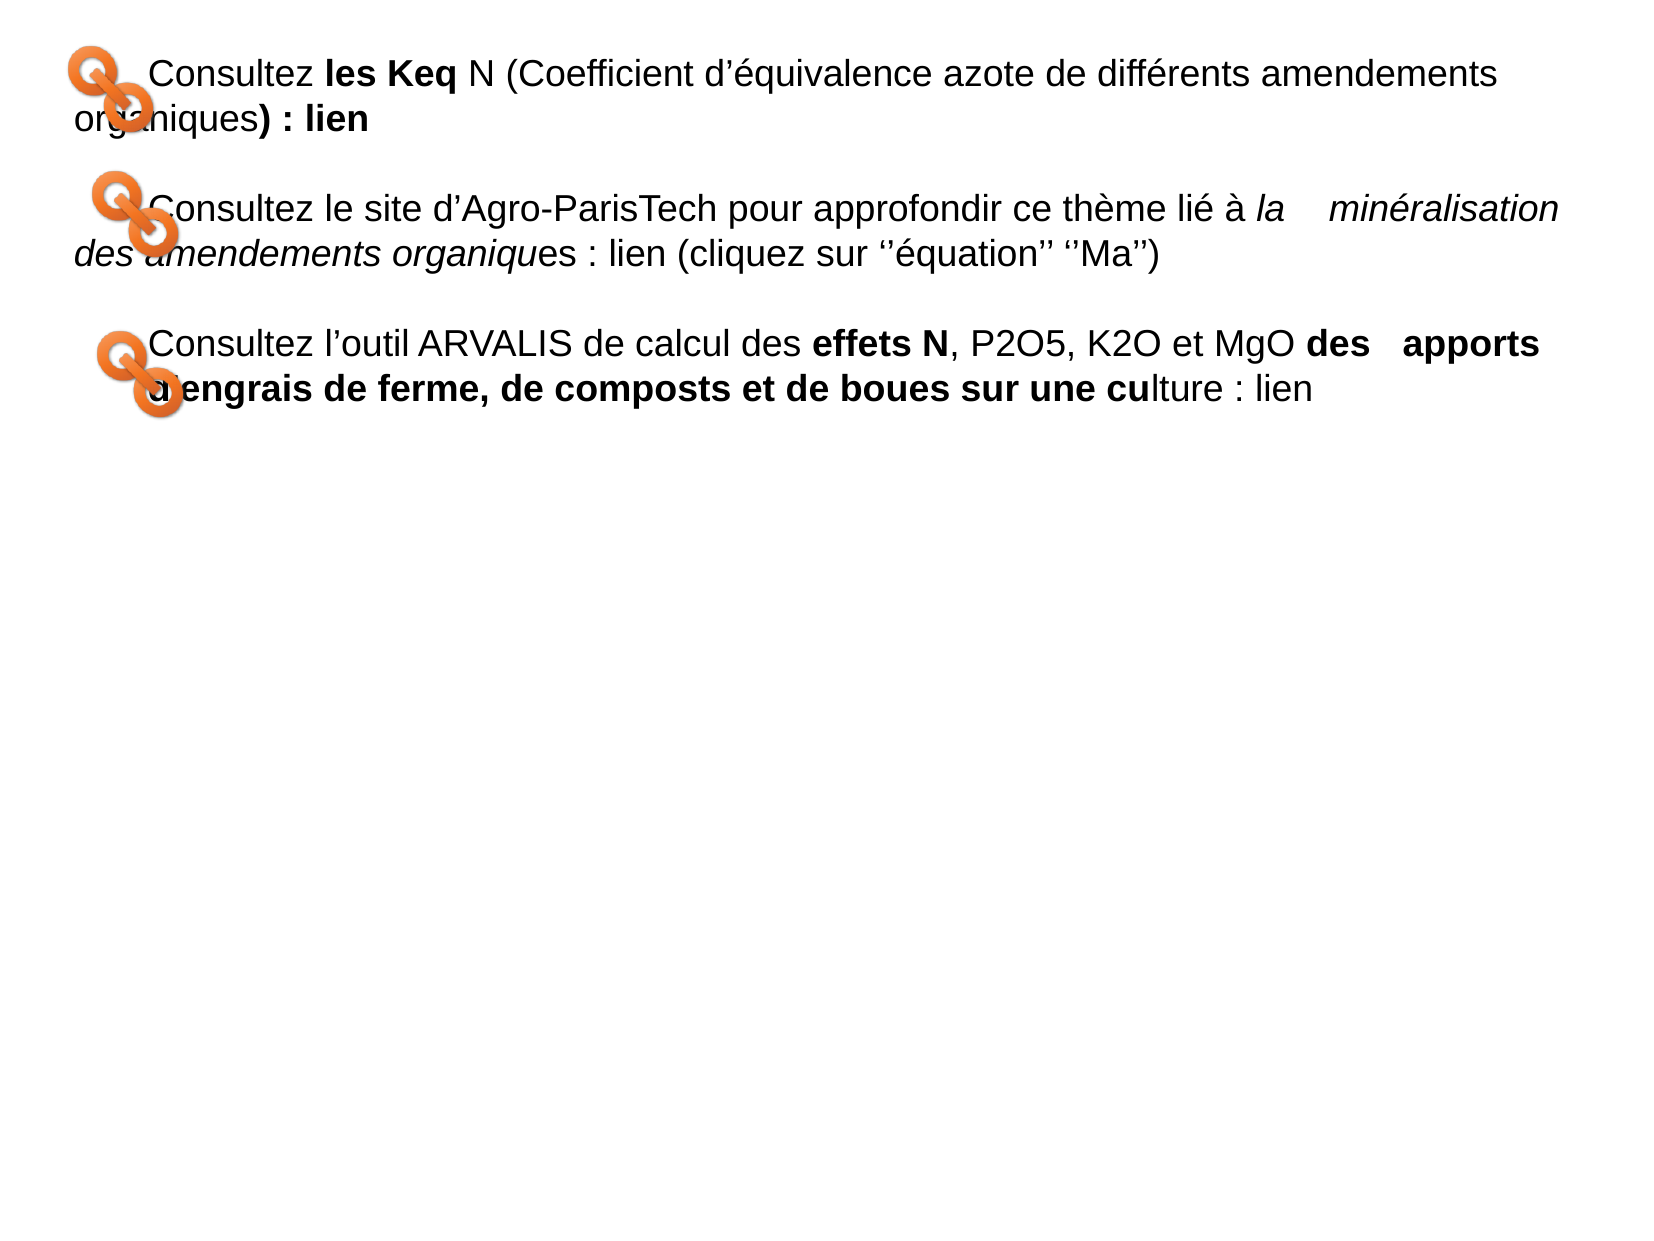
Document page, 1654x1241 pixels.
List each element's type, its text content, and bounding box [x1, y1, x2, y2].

text_box Consultez les Keq N (Coefficient d’équivalence azote de différents amendements organiques) : lien Consultez le site d’Agro-ParisTech pour approfondir ce thème lié à la minéralisation des amendements organiques : lien (cliquez sur ‘’équation’’ ‘’Ma’’) Consultez l’outil ARVALIS de calcul des effets N, P2O5, K2O et MgO des apports d'engrais de ferme, de composts et de boues sur une culture : lien [58, 41, 1607, 462]
picture [61, 39, 161, 140]
picture [85, 164, 186, 265]
picture [90, 324, 191, 425]
